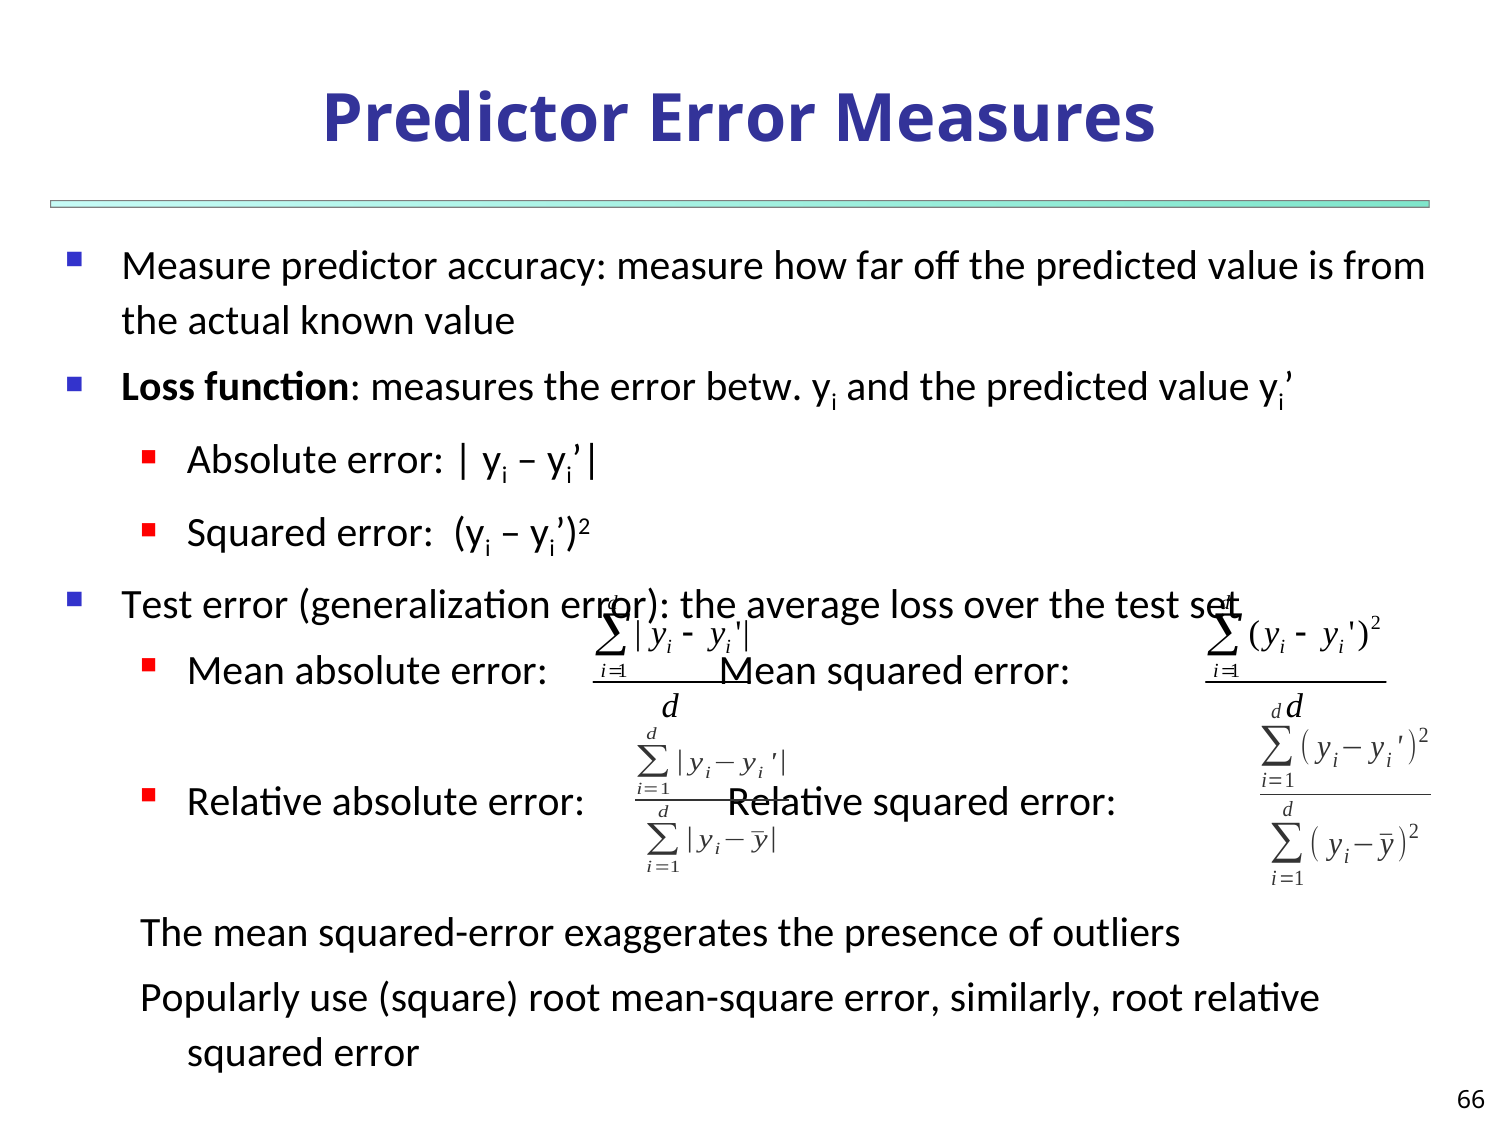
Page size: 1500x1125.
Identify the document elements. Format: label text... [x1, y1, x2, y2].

text_box [587, 587, 801, 876]
title Predictor Error Measures [50, 62, 1429, 163]
list Measure predictor accuracy: measure how far off the predicted value is from the actual known value Loss function: measures the error betw. yi and the predicted value yi’ Absolute error: | yi – yi’| Squared error: (yi – yi’)2 Test error (generalization error): the average loss over the test set Mean absolute error: Mean squared error: Relative absolute error: Relative squared error: The mean squared-error exaggerates the presence of outliers Popularly use (square) root mean-square error, similarly, root relative squared error [50, 224, 1463, 1125]
picture [1200, 587, 1392, 726]
chart [1250, 699, 1442, 890]
text_box <number> [1463, 1062, 1500, 1125]
